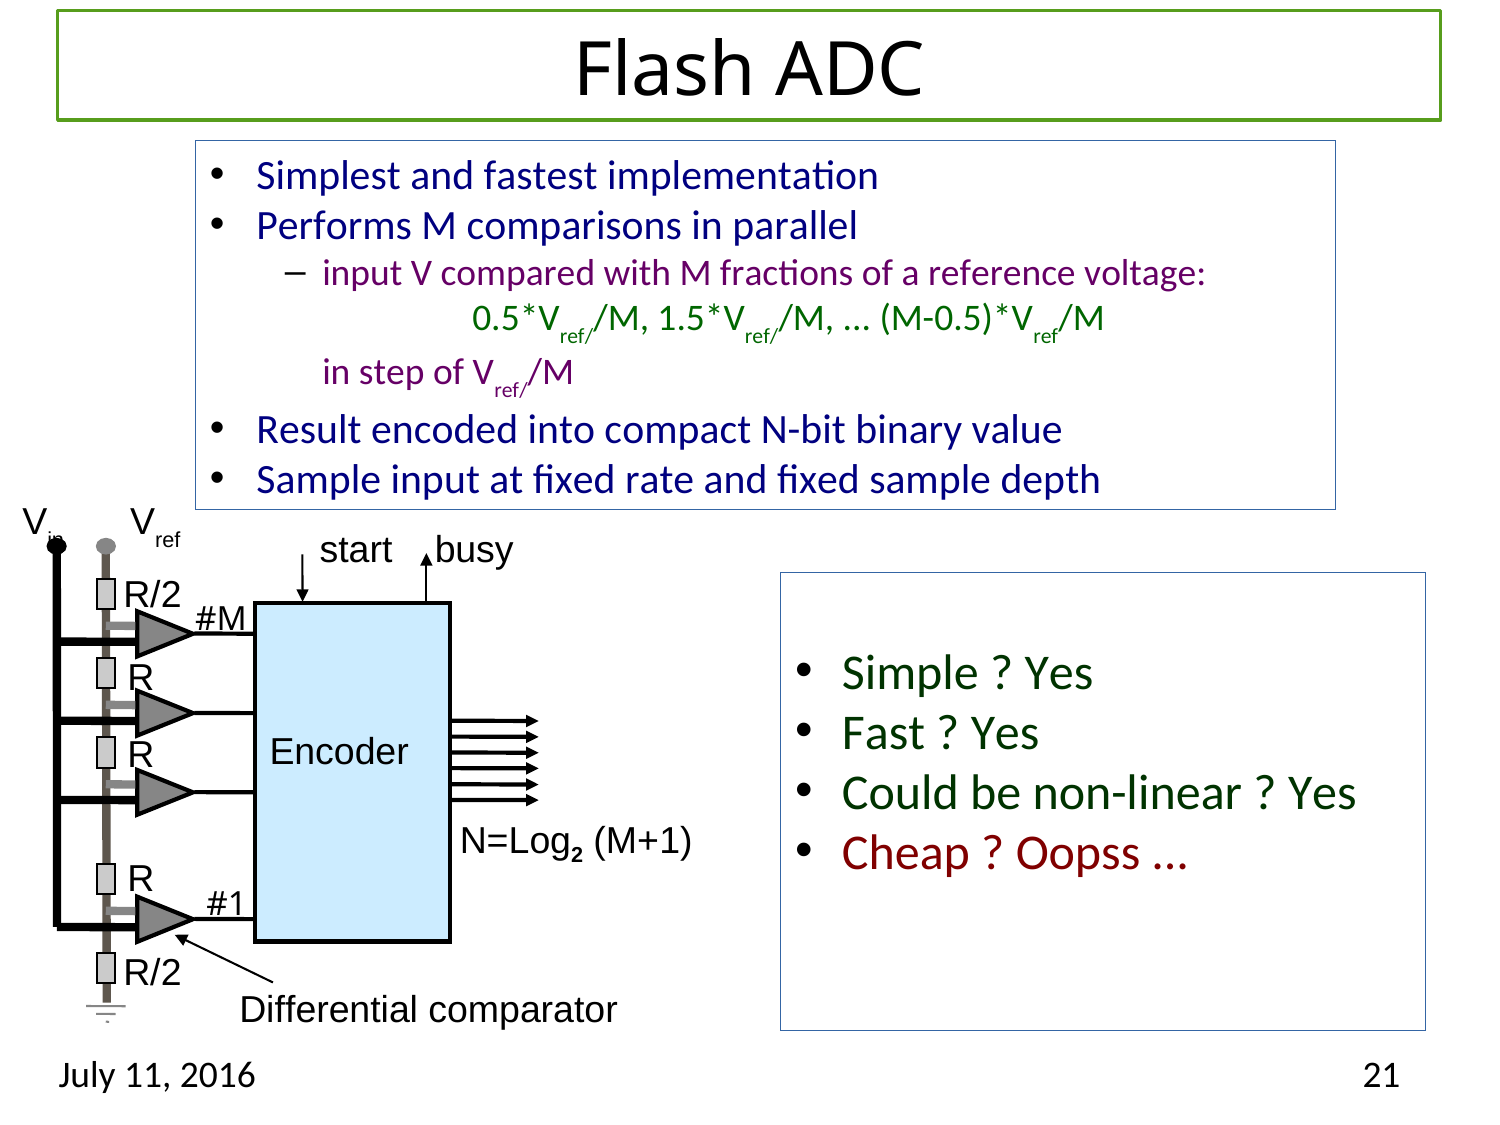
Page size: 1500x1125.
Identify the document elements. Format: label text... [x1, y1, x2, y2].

text_box N=Log2 (M+1) [444, 808, 708, 875]
text_box [137, 623, 180, 645]
text_box #M [180, 589, 263, 645]
text_box Vin [7, 489, 80, 560]
text_box [96, 578, 108, 609]
text_box [96, 952, 108, 984]
title Flash ADC [57, 10, 1441, 121]
text_box busy [419, 517, 530, 578]
text_box #1 [191, 874, 263, 930]
text_box start [304, 517, 408, 578]
text_box Simple ? Yes Fast ? Yes Could be non-linear ? Yes Cheap ? Oopss ... [780, 572, 1426, 1031]
text_box Simplest and fastest implementation Performs M comparisons in parallel input V compared with M fractions of a reference voltage: 0.5*Vref//M, 1.5*Vref//M, ... (M-0.5)*Vref/M in step of Vref//M Result encoded into compact N-bit binary value Sample input at fixed rate and fixed sample depth [195, 140, 1336, 510]
text_box Differential comparator [224, 977, 634, 1038]
text_box [137, 703, 193, 723]
text_box R [112, 722, 170, 783]
text_box [96, 538, 115, 554]
text_box [137, 907, 191, 940]
text_box [137, 783, 193, 815]
text_box Encoder [254, 602, 450, 942]
text_box R [112, 846, 170, 907]
text_box R [112, 645, 170, 706]
text_box [96, 737, 112, 768]
text_box [96, 657, 112, 689]
text_box R/2 [108, 562, 197, 623]
text_box R/2 [108, 940, 197, 1001]
text_box Vref [115, 489, 196, 560]
text_box [96, 864, 112, 895]
